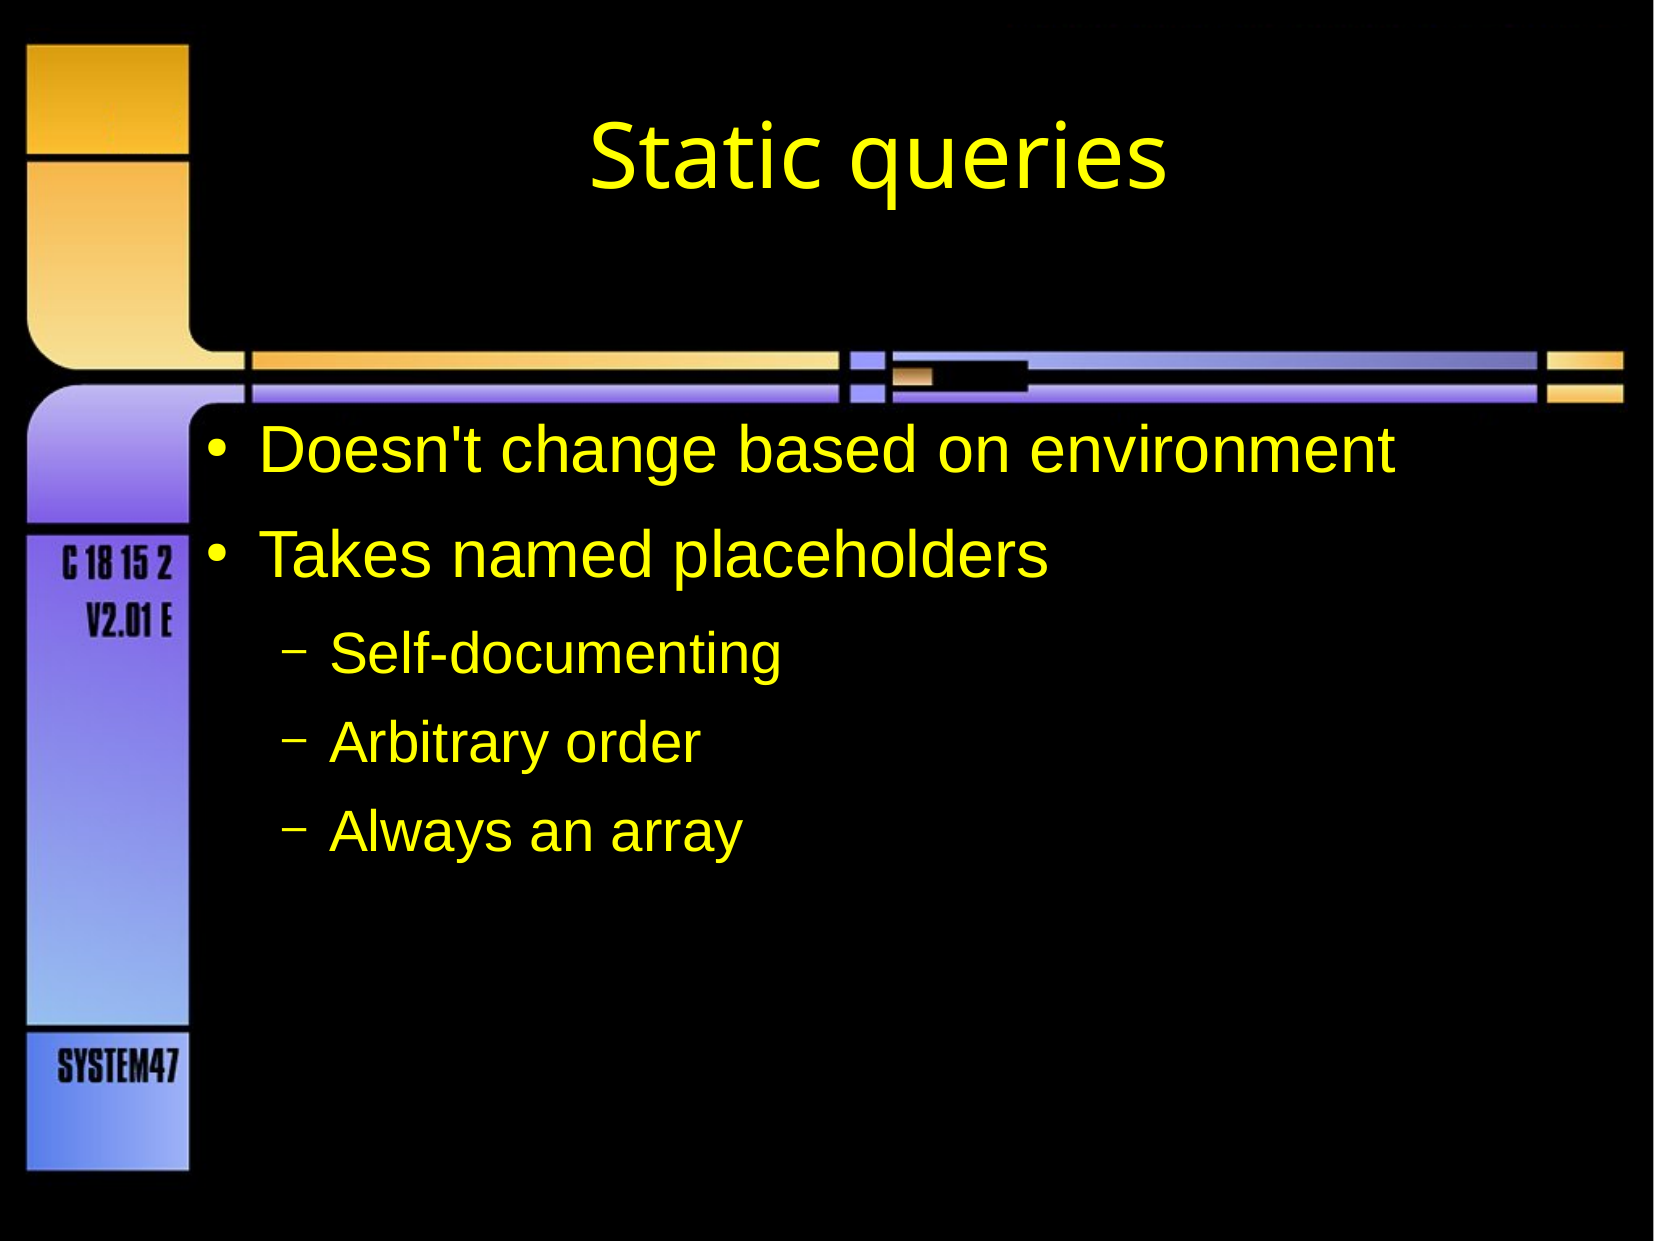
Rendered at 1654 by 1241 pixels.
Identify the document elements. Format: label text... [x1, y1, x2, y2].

title Static queries [187, 49, 1571, 257]
list Doesn't change based on environment Takes named placeholders Self-documenting Arbitrary order Always an array [187, 412, 1571, 1109]
picture [0, 0, 1654, 1241]
